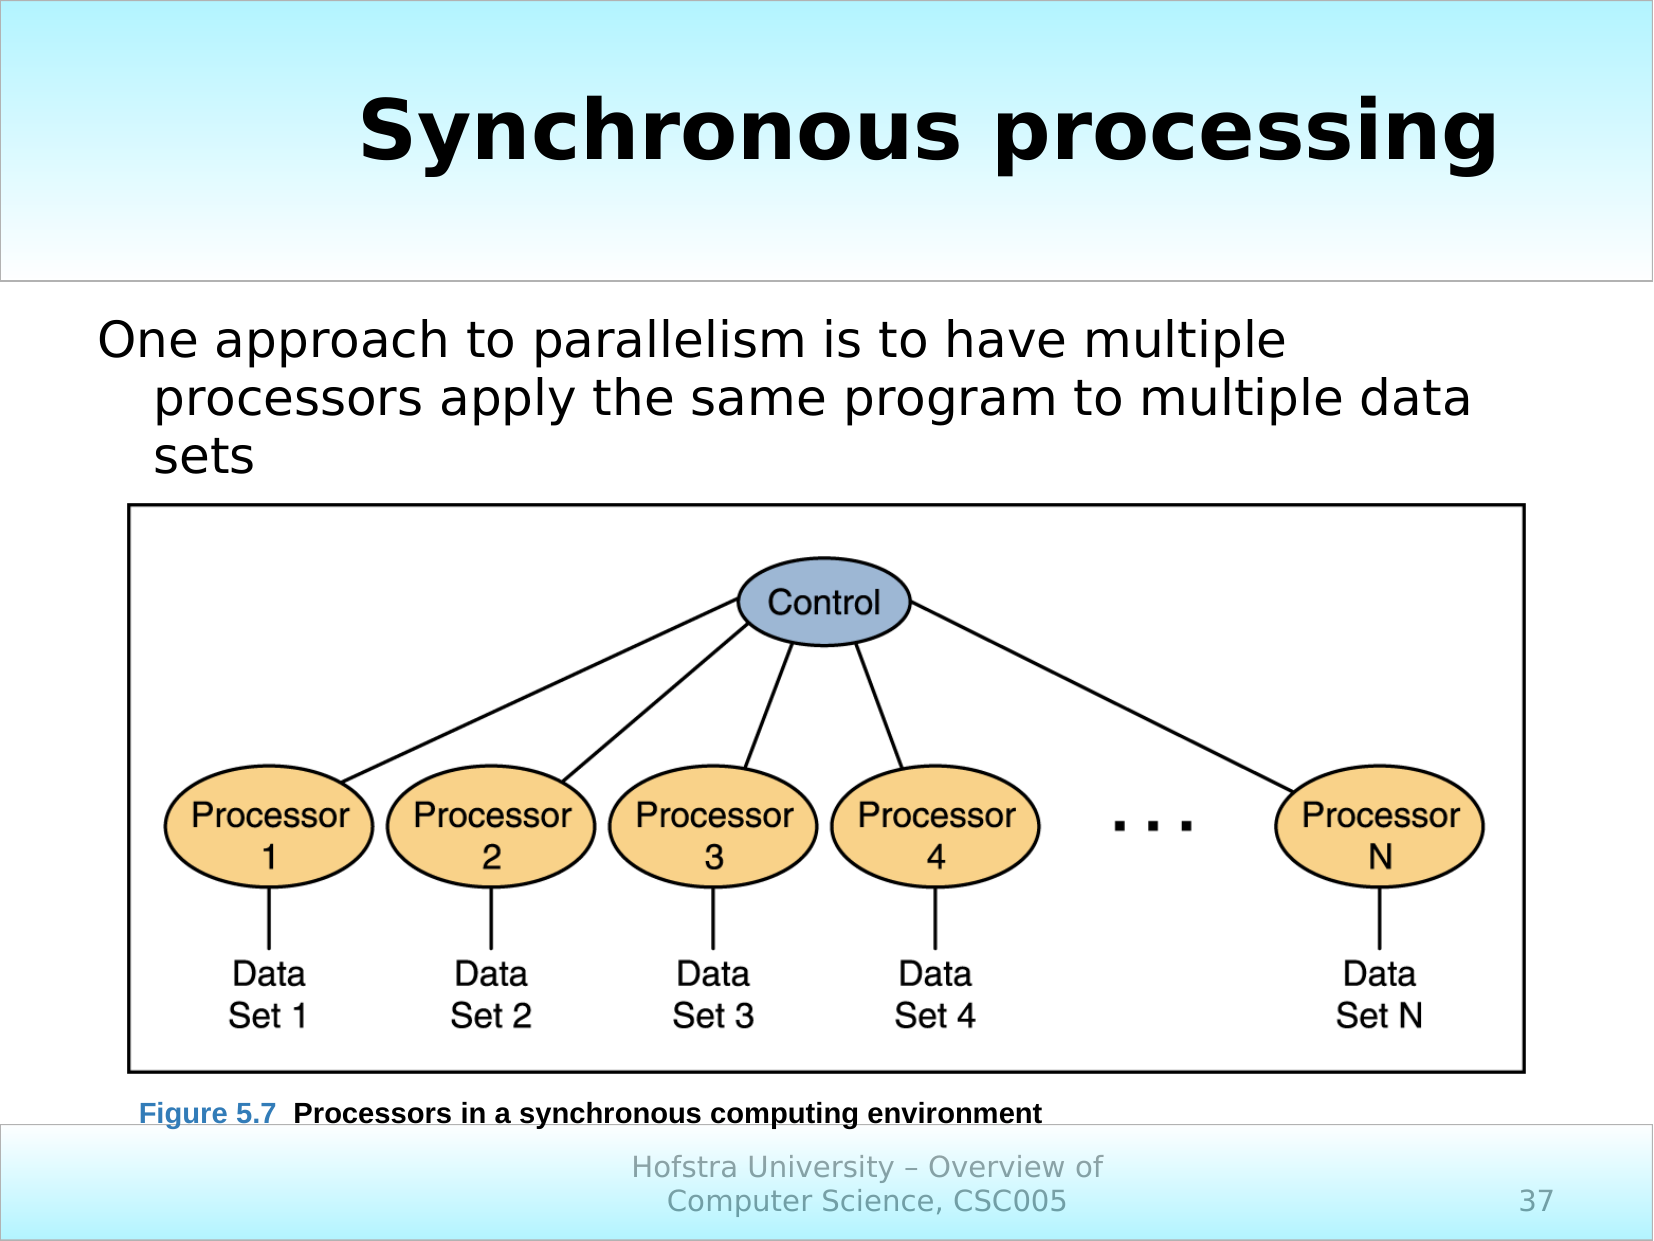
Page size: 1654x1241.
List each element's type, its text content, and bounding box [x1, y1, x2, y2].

list One approach to parallelism is to have multiple processors apply the same program to multiple data sets [82, 303, 1571, 1131]
text_box Figure 5.7 Processors in a synchronous computing environment [123, 1088, 1059, 1138]
title Synchronous processing [247, 27, 1612, 235]
